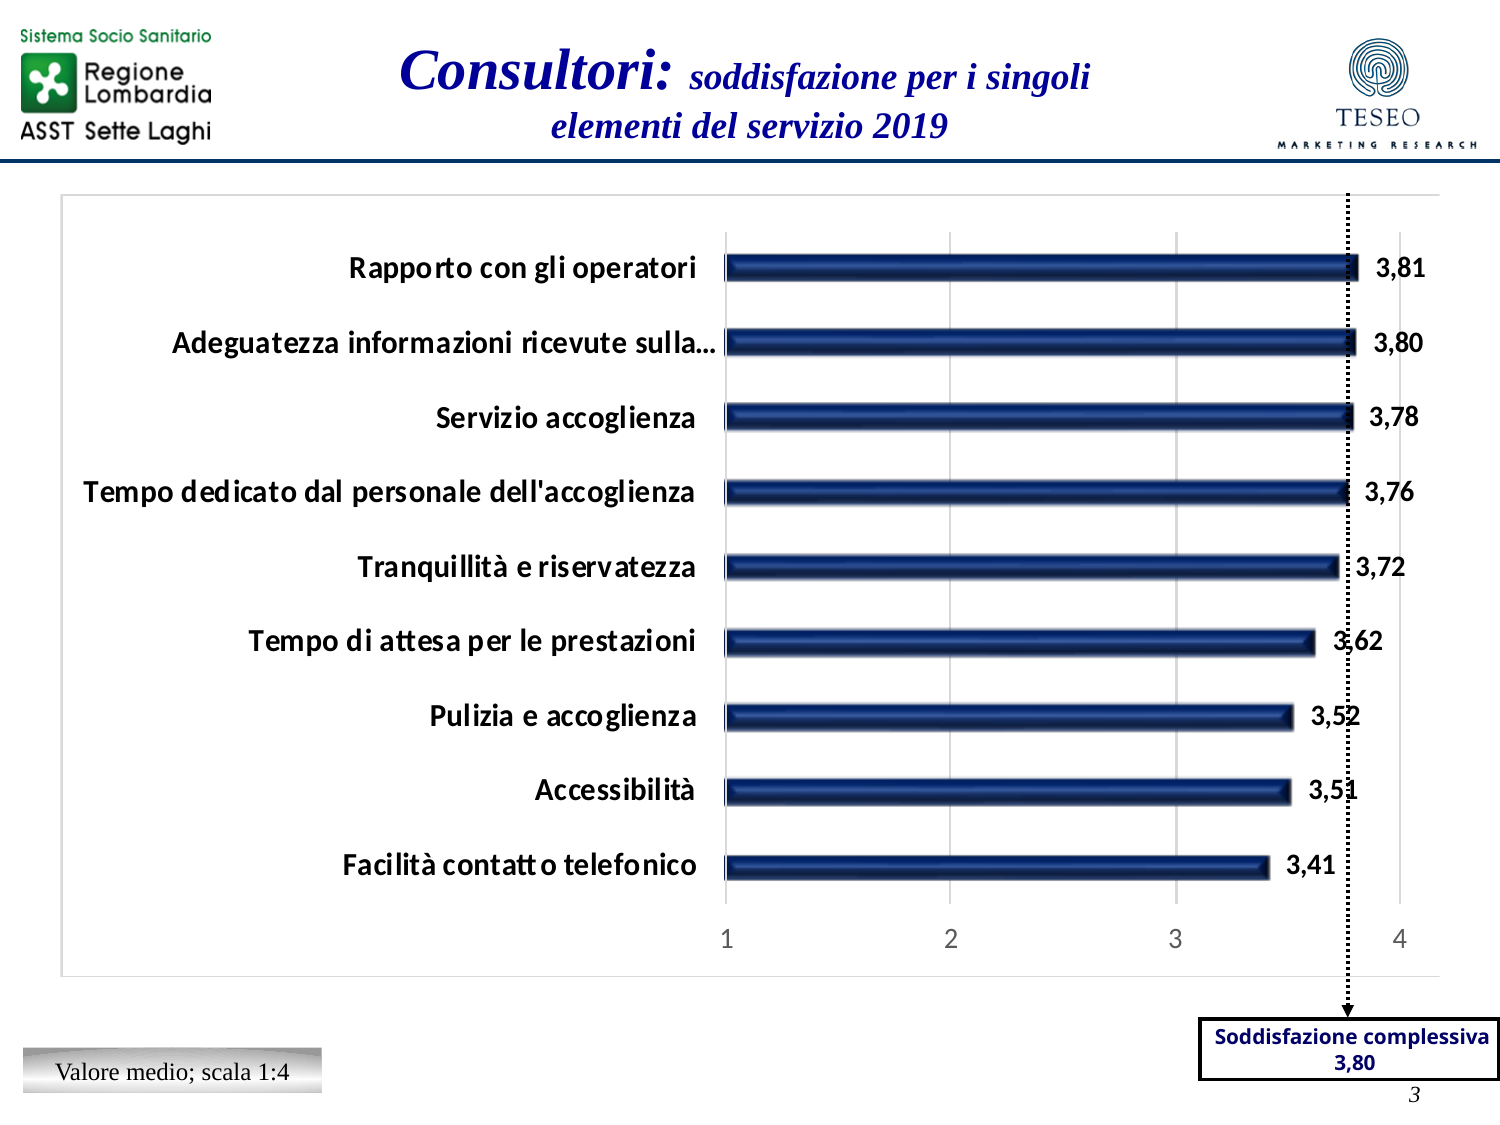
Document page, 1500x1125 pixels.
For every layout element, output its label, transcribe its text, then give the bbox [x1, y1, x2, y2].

text_box Soddisfazione complessiva 3,80 [1199, 1018, 1499, 1080]
picture [21, 26, 206, 148]
text_box Valore medio; scala 1:4 [23, 1047, 322, 1093]
text_box Consultori: soddisfazione per i singoli elementi del servizio 2019 [206, 25, 1294, 151]
picture [1294, 30, 1481, 149]
picture [60, 193, 1440, 977]
